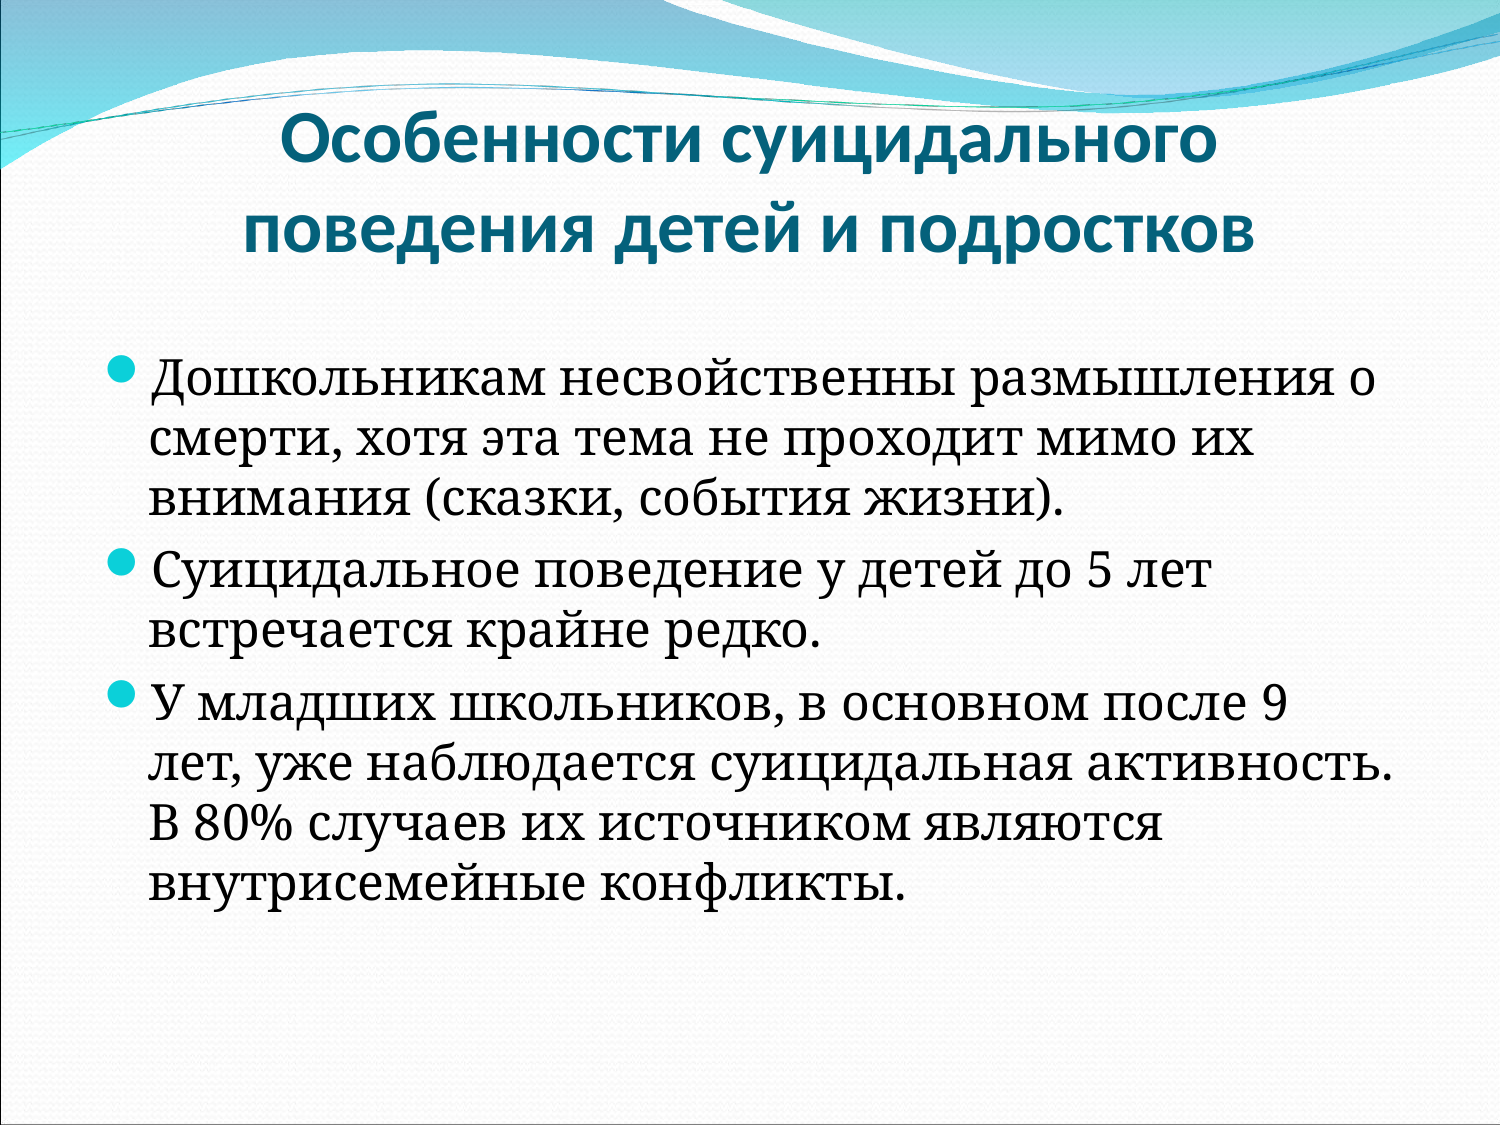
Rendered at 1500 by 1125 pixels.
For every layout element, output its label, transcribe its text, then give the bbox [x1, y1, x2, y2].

list Дошкольникам несвойственны размышления о смерти, хотя эта тема не проходит мимо их внимания (сказки, события жизни). Суицидальное поведение у детей до 5 лет встречается крайне редко. У младших школьников, в основном после 9 лет, уже наблюдается суицидальная активность. В 80% случаев их источником являются внутрисемейные конфликты. [88, 338, 1412, 1024]
picture [0, 0, 1500, 1125]
title Особенности суицидального поведения детей и подростков [123, 78, 1377, 268]
